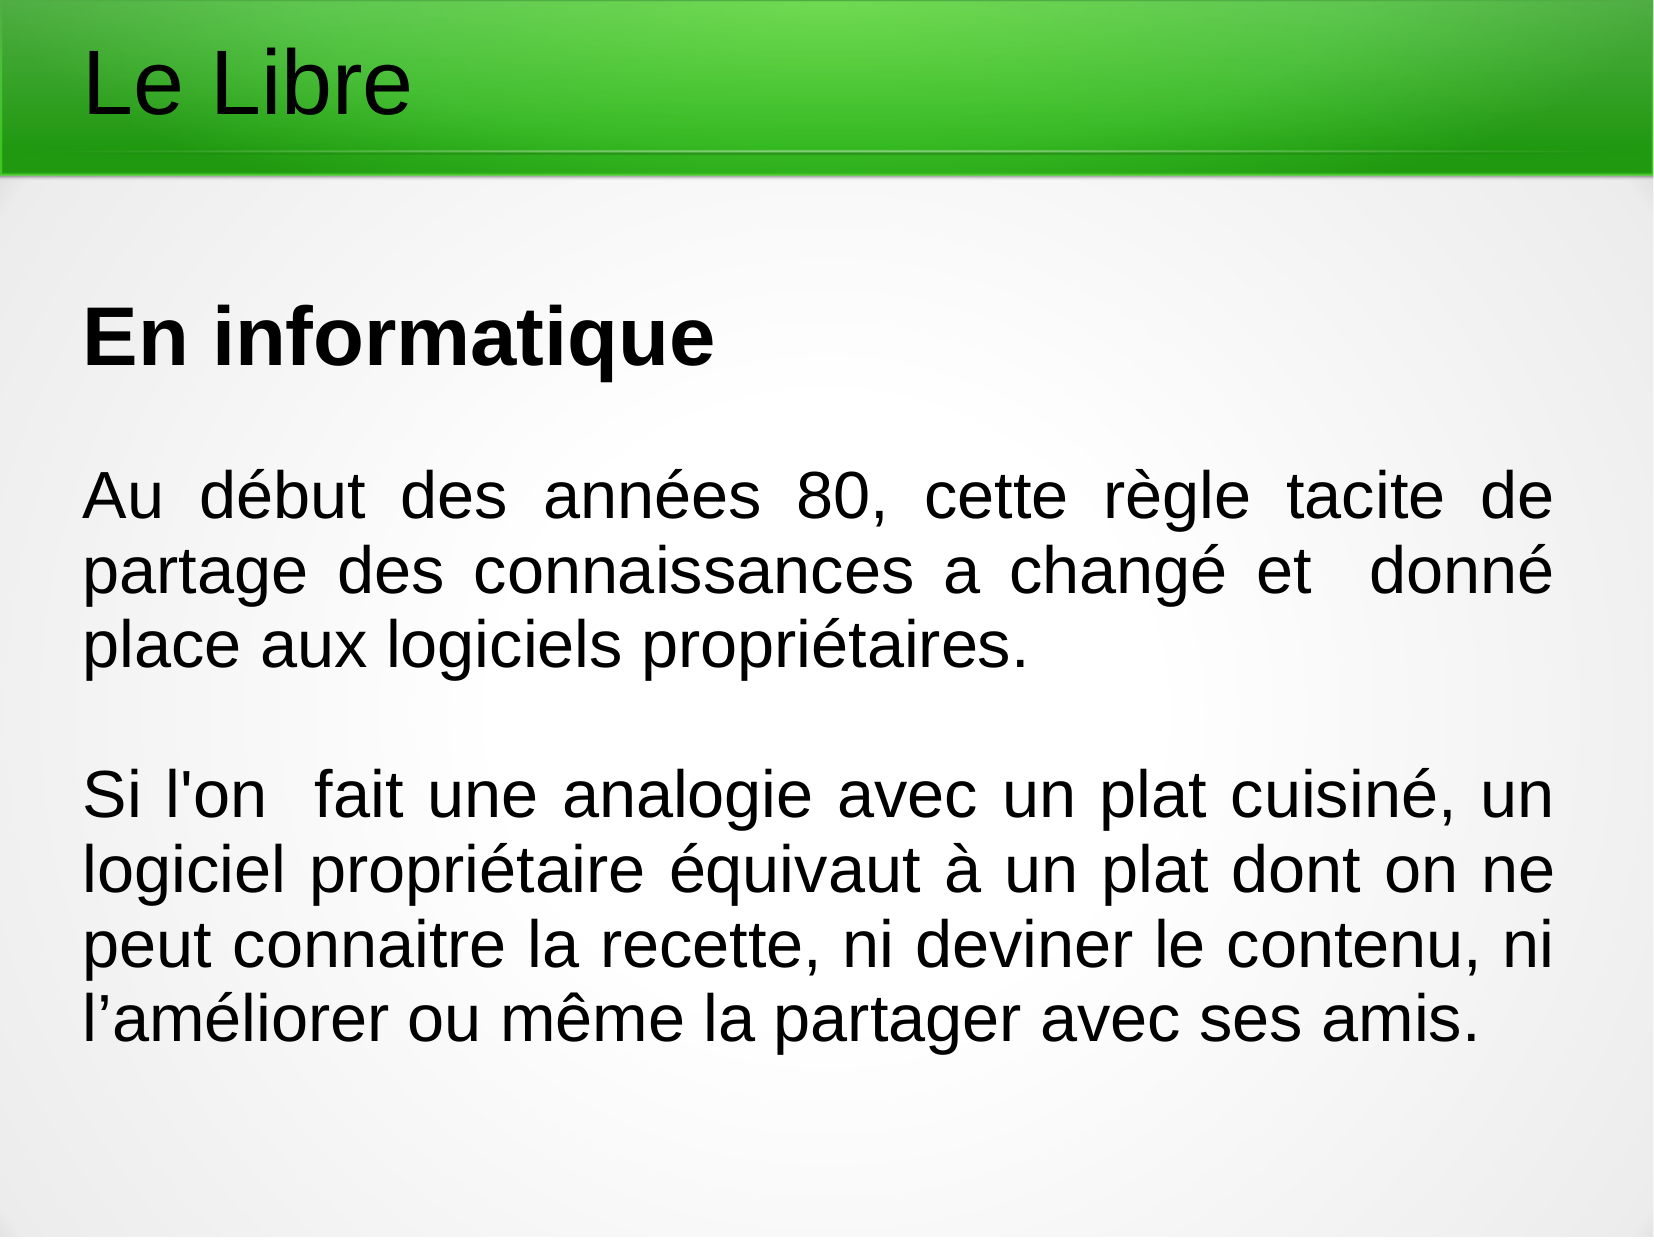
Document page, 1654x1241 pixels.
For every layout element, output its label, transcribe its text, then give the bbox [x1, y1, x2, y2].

title Le Libre [82, 11, 1571, 154]
picture [0, 0, 1654, 1237]
subtitle En informatique Au début des années 80, cette règle tacite de partage des connaissances a changé et donné place aux logiciels propriétaires. Si l'on fait une analogie avec un plat cuisiné, un logiciel propriétaire équivaut à un plat dont on ne peut connaitre la recette, ni deviner le contenu, ni l’améliorer ou même la partager avec ses amis. [82, 290, 1571, 1057]
